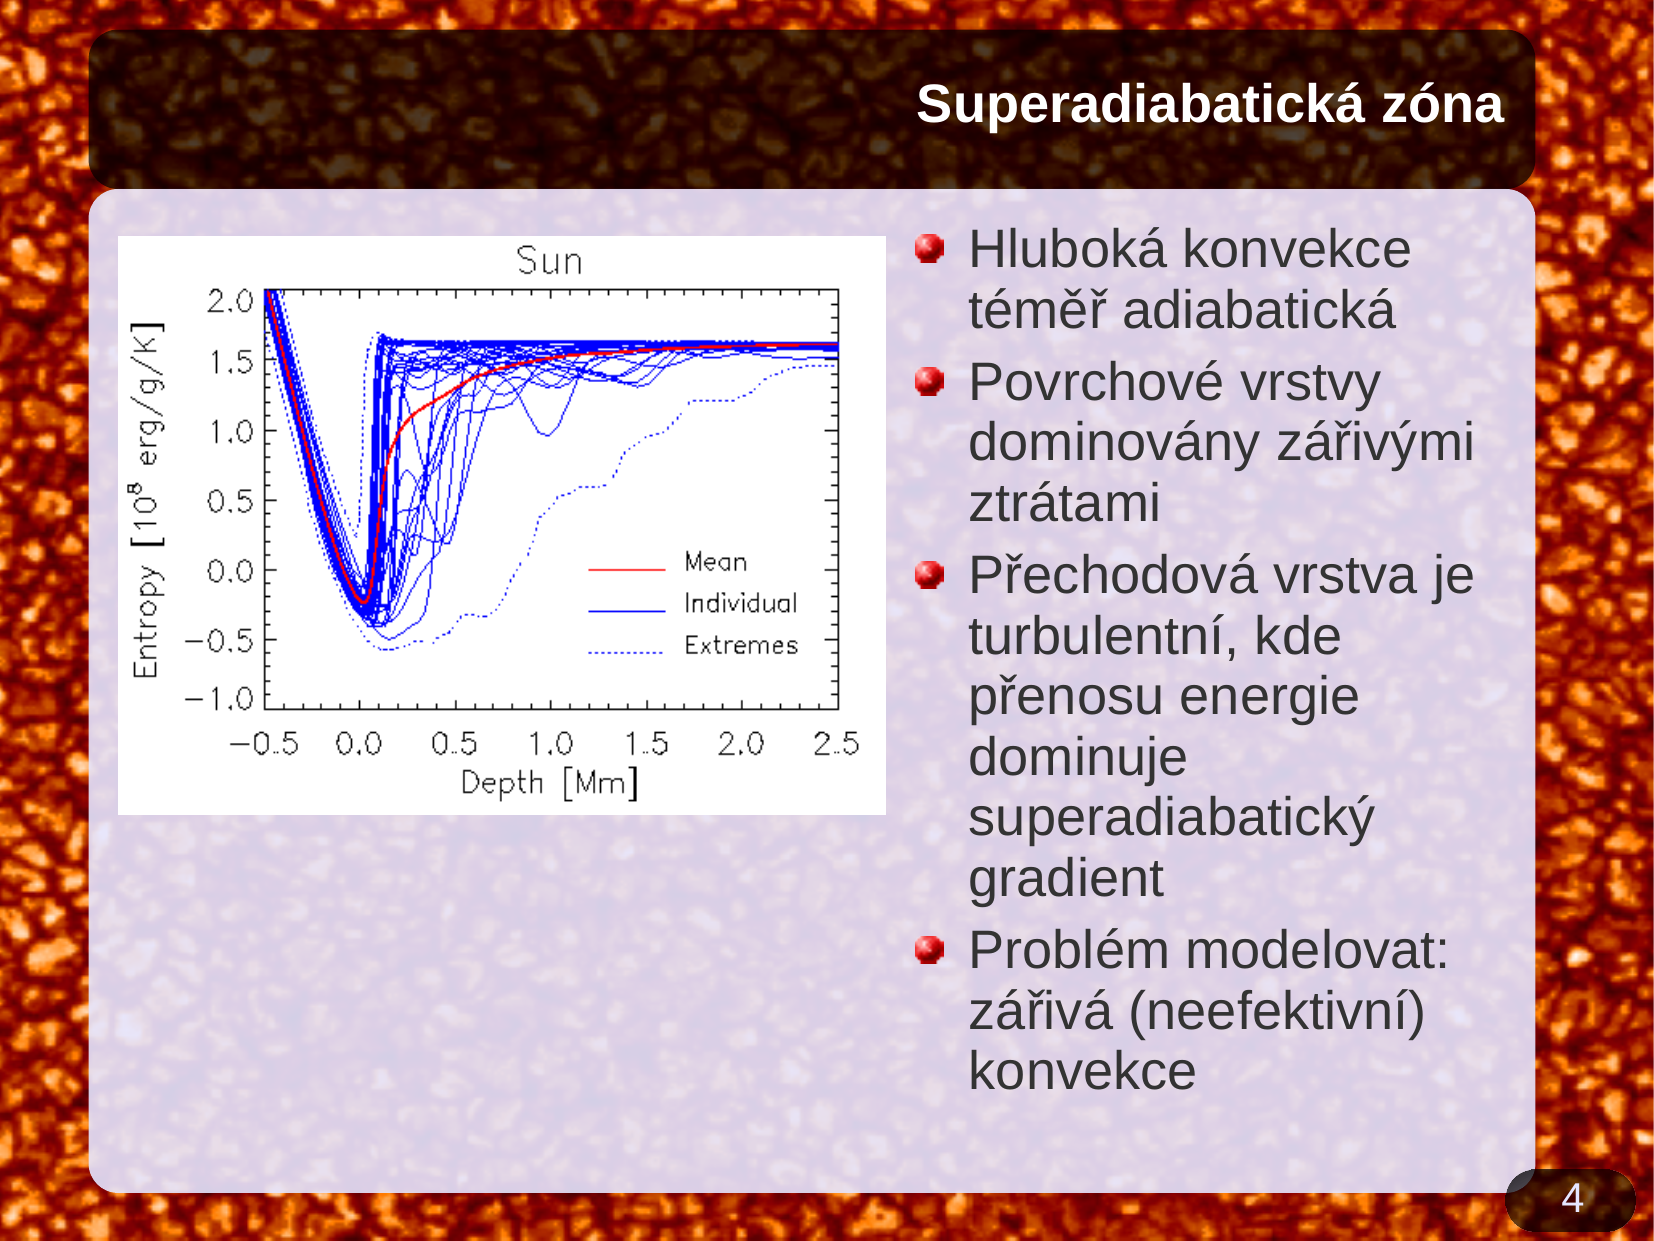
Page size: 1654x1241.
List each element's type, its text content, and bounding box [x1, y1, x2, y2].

picture [0, 0, 1654, 1241]
title Superadiabatická zóna [118, 59, 1506, 148]
list Hluboká konvekce téměř adiabatická Povrchové vrstvy dominovány zářivými ztrátami Přechodová vrstva je turbulentní, kde přenosu energie dominuje superadiabatický gradient Problém modelovat: zářivá (neefektivní) konvekce [915, 218, 1477, 1164]
